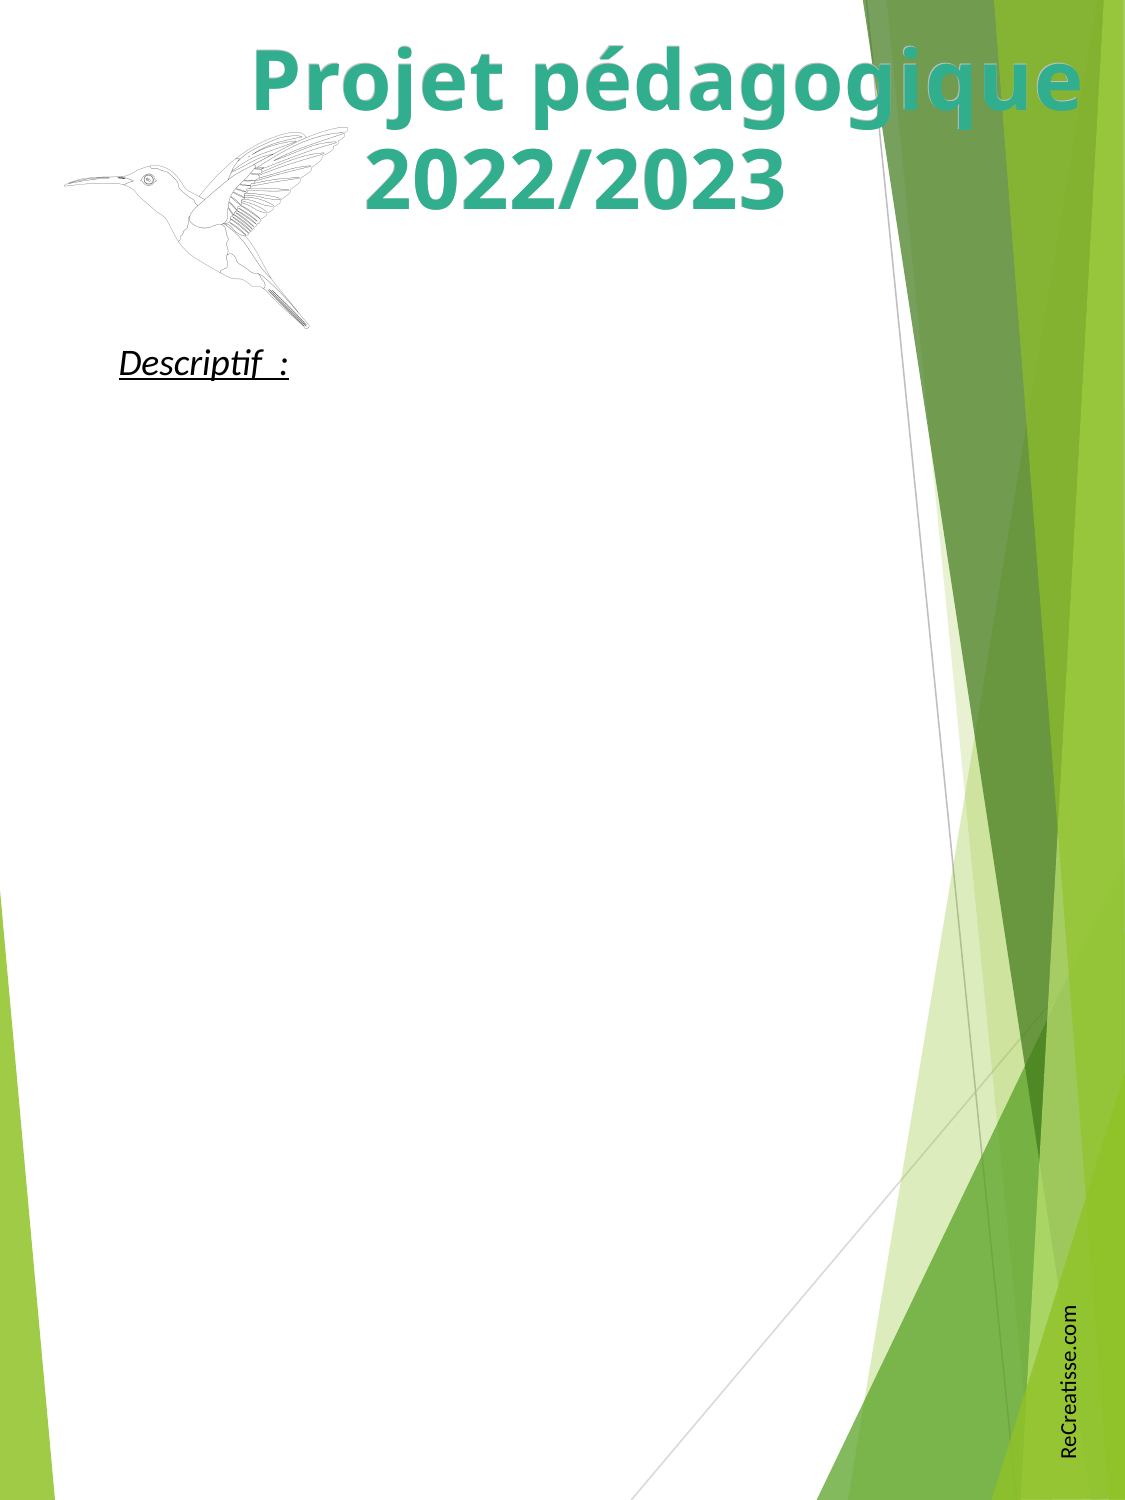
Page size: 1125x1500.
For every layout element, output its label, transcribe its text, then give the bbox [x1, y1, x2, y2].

text_box ReCreatisse.com [1046, 1290, 1088, 1474]
text_box Descriptif : [104, 330, 305, 390]
text_box Projet pédagogique 2022/2023 [235, 19, 1100, 234]
picture [64, 127, 348, 329]
